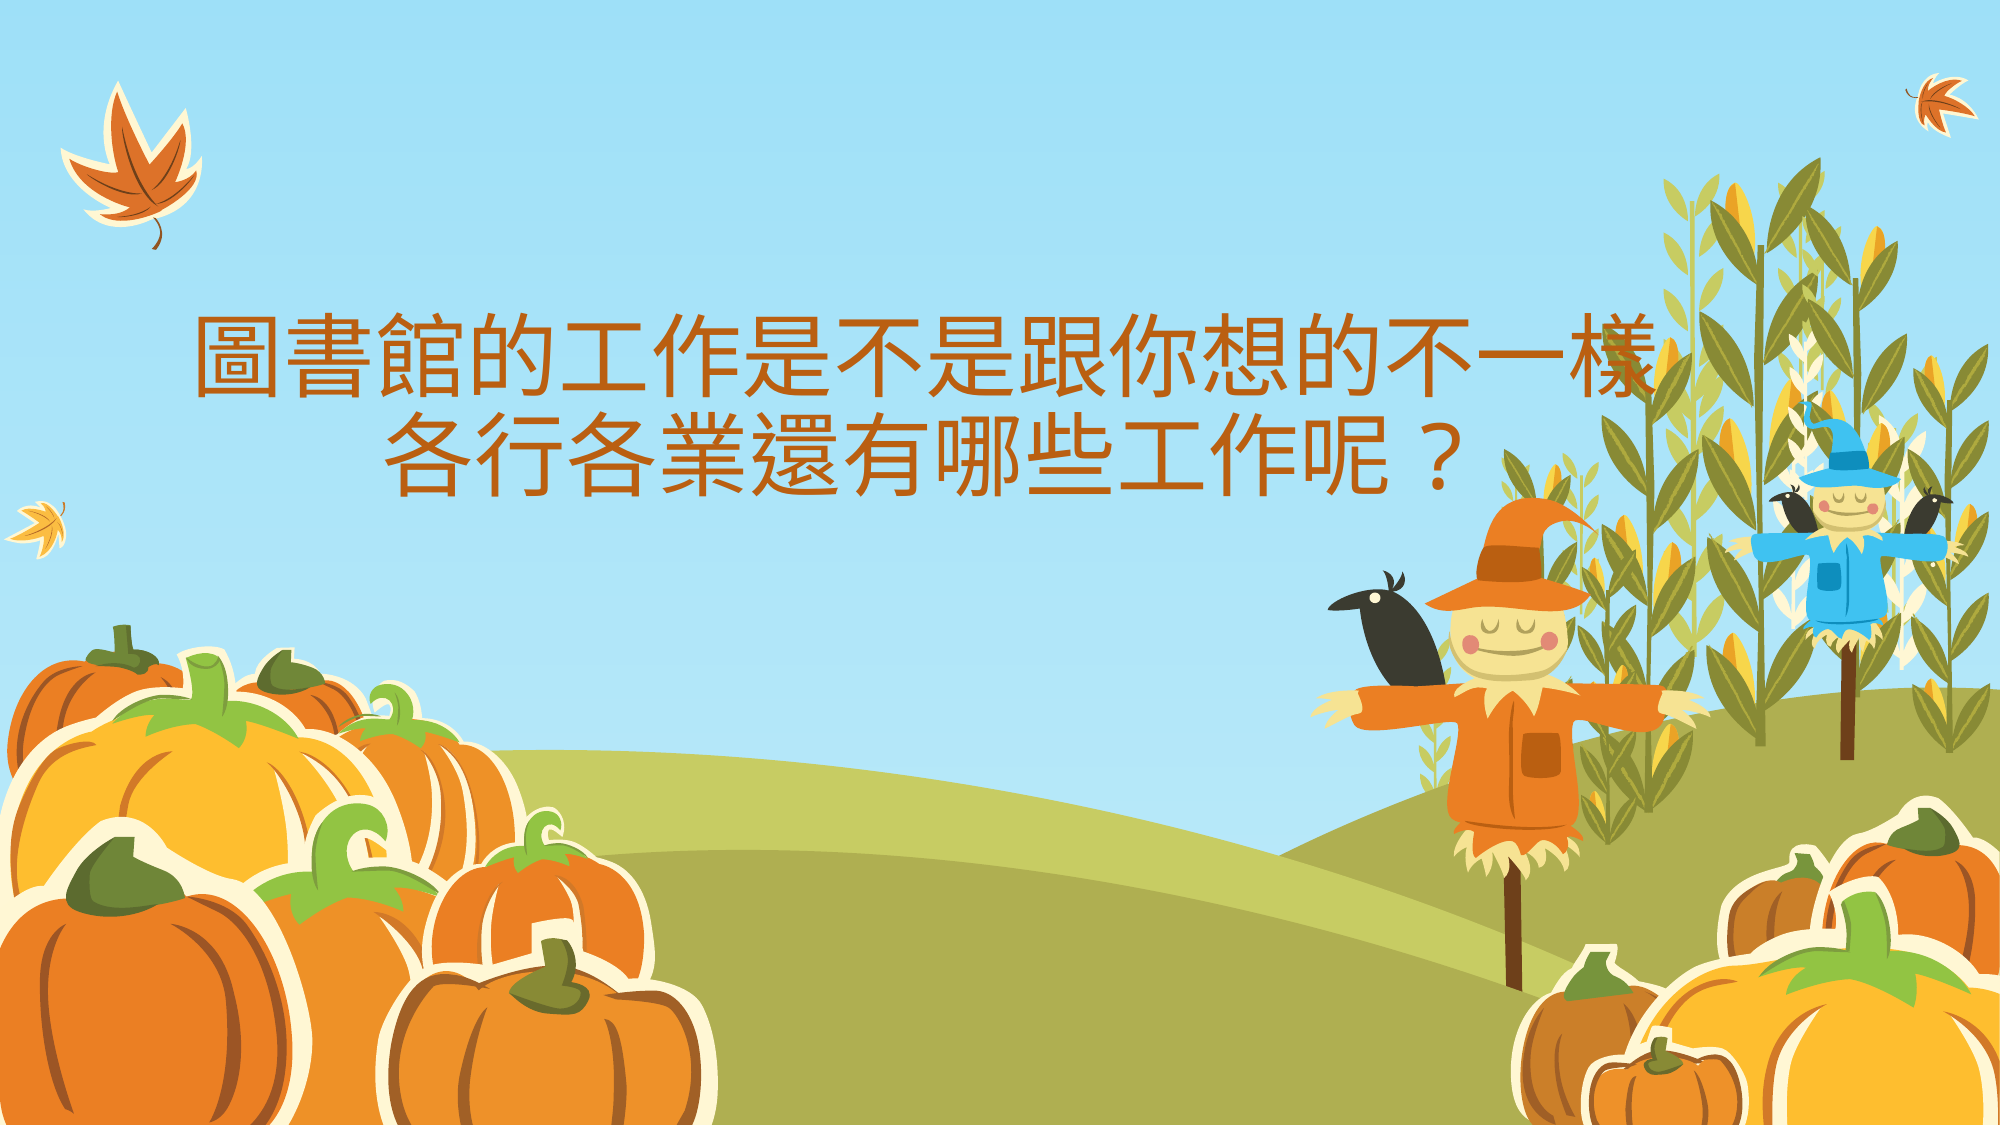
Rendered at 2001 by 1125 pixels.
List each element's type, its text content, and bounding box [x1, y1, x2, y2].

title 圖書館的工作是不是跟你想的不一樣 各行各業還有哪些工作呢? [74, 57, 1778, 764]
